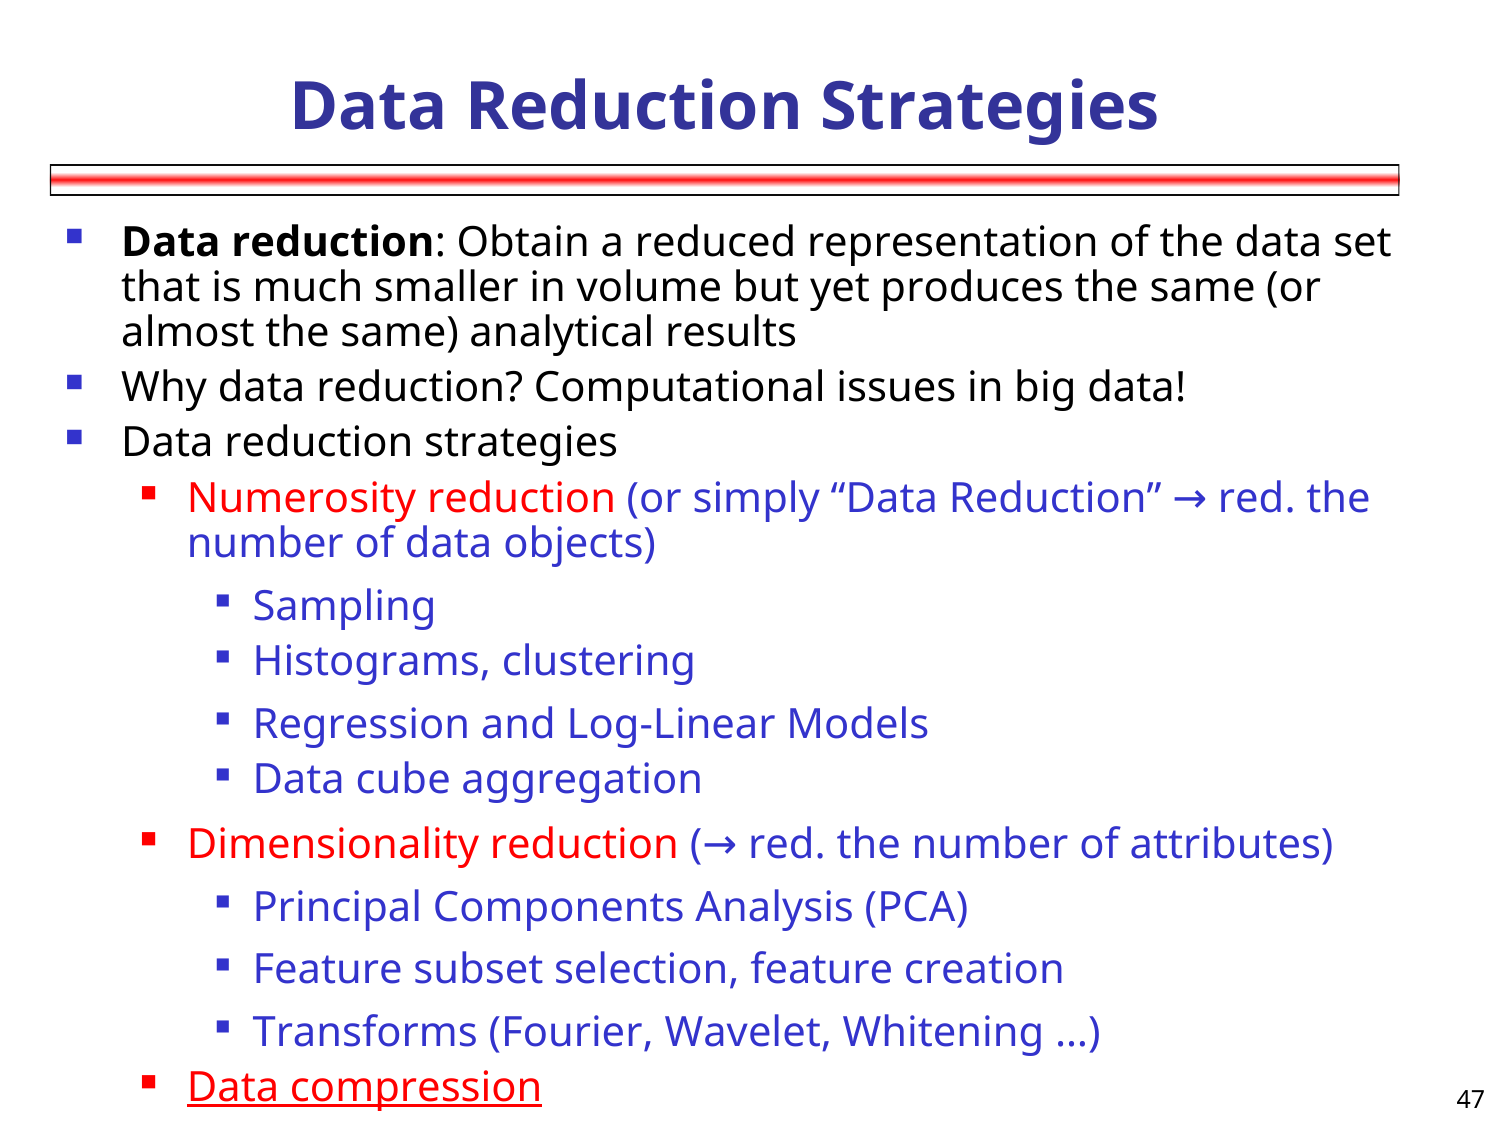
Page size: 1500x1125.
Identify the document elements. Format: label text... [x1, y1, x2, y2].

text_box <number> [1187, 1062, 1500, 1125]
list Data reduction: Obtain a reduced representation of the data set that is much smaller in volume but yet produces the same (or almost the same) analytical results Why data reduction? Computational issues in big data! Data reduction strategies Numerosity reduction (or simply “Data Reduction” → red. the number of data objects) Sampling Histograms, clustering Regression and Log-Linear Models Data cube aggregation Dimensionality reduction (→ red. the number of attributes) Principal Components Analysis (PCA) Feature subset selection, feature creation Transforms (Fourier, Wavelet, Whitening …) Data compression [50, 212, 1463, 1122]
title Data Reduction Strategies [212, 37, 1238, 150]
